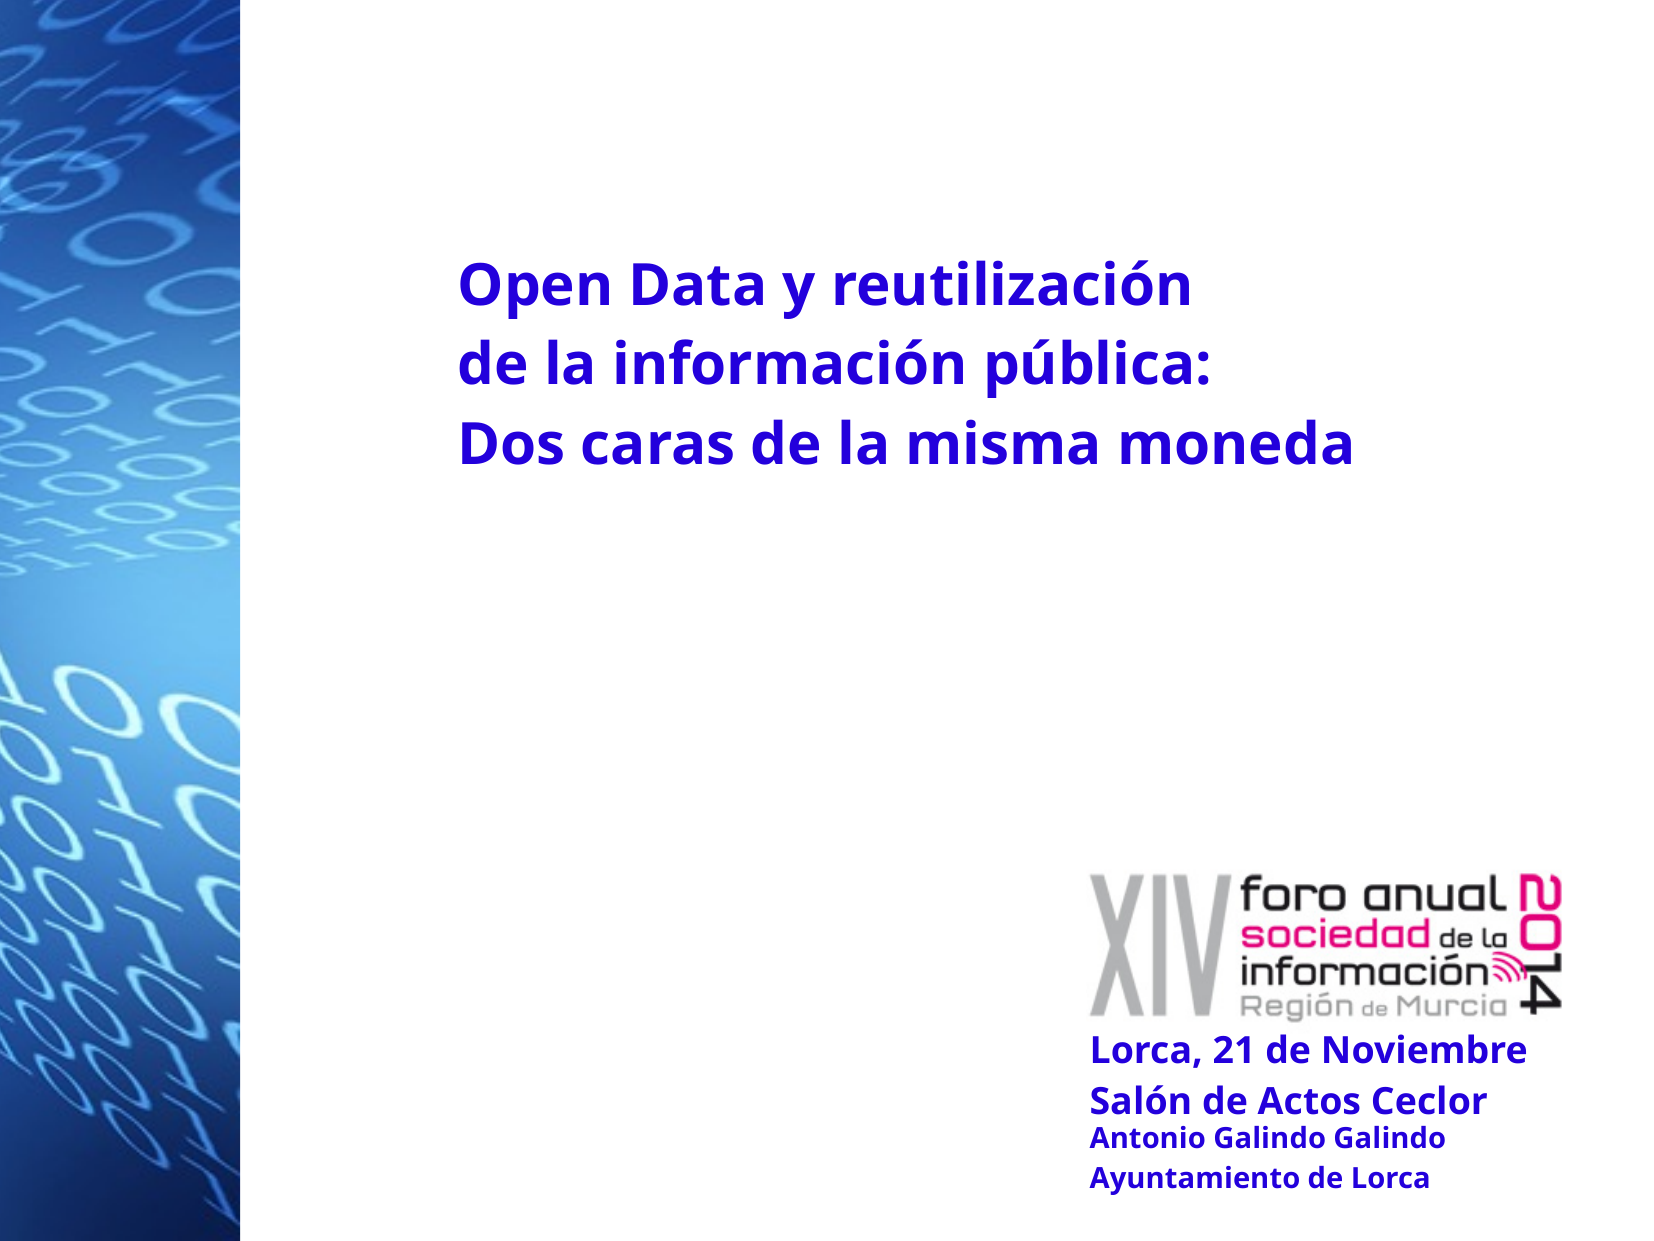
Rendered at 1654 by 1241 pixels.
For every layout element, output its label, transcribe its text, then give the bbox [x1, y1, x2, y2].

text_box Lorca, 21 de Noviembre Salón de Actos Ceclor [1074, 1015, 1625, 1122]
picture [0, 0, 241, 1241]
text_box Antonio Galindo Galindo Ayuntamiento de Lorca [1074, 1122, 1595, 1229]
picture [1086, 858, 1565, 1015]
text_box Open Data y reutilización de la información pública: Dos caras de la misma moneda [442, 236, 1489, 462]
